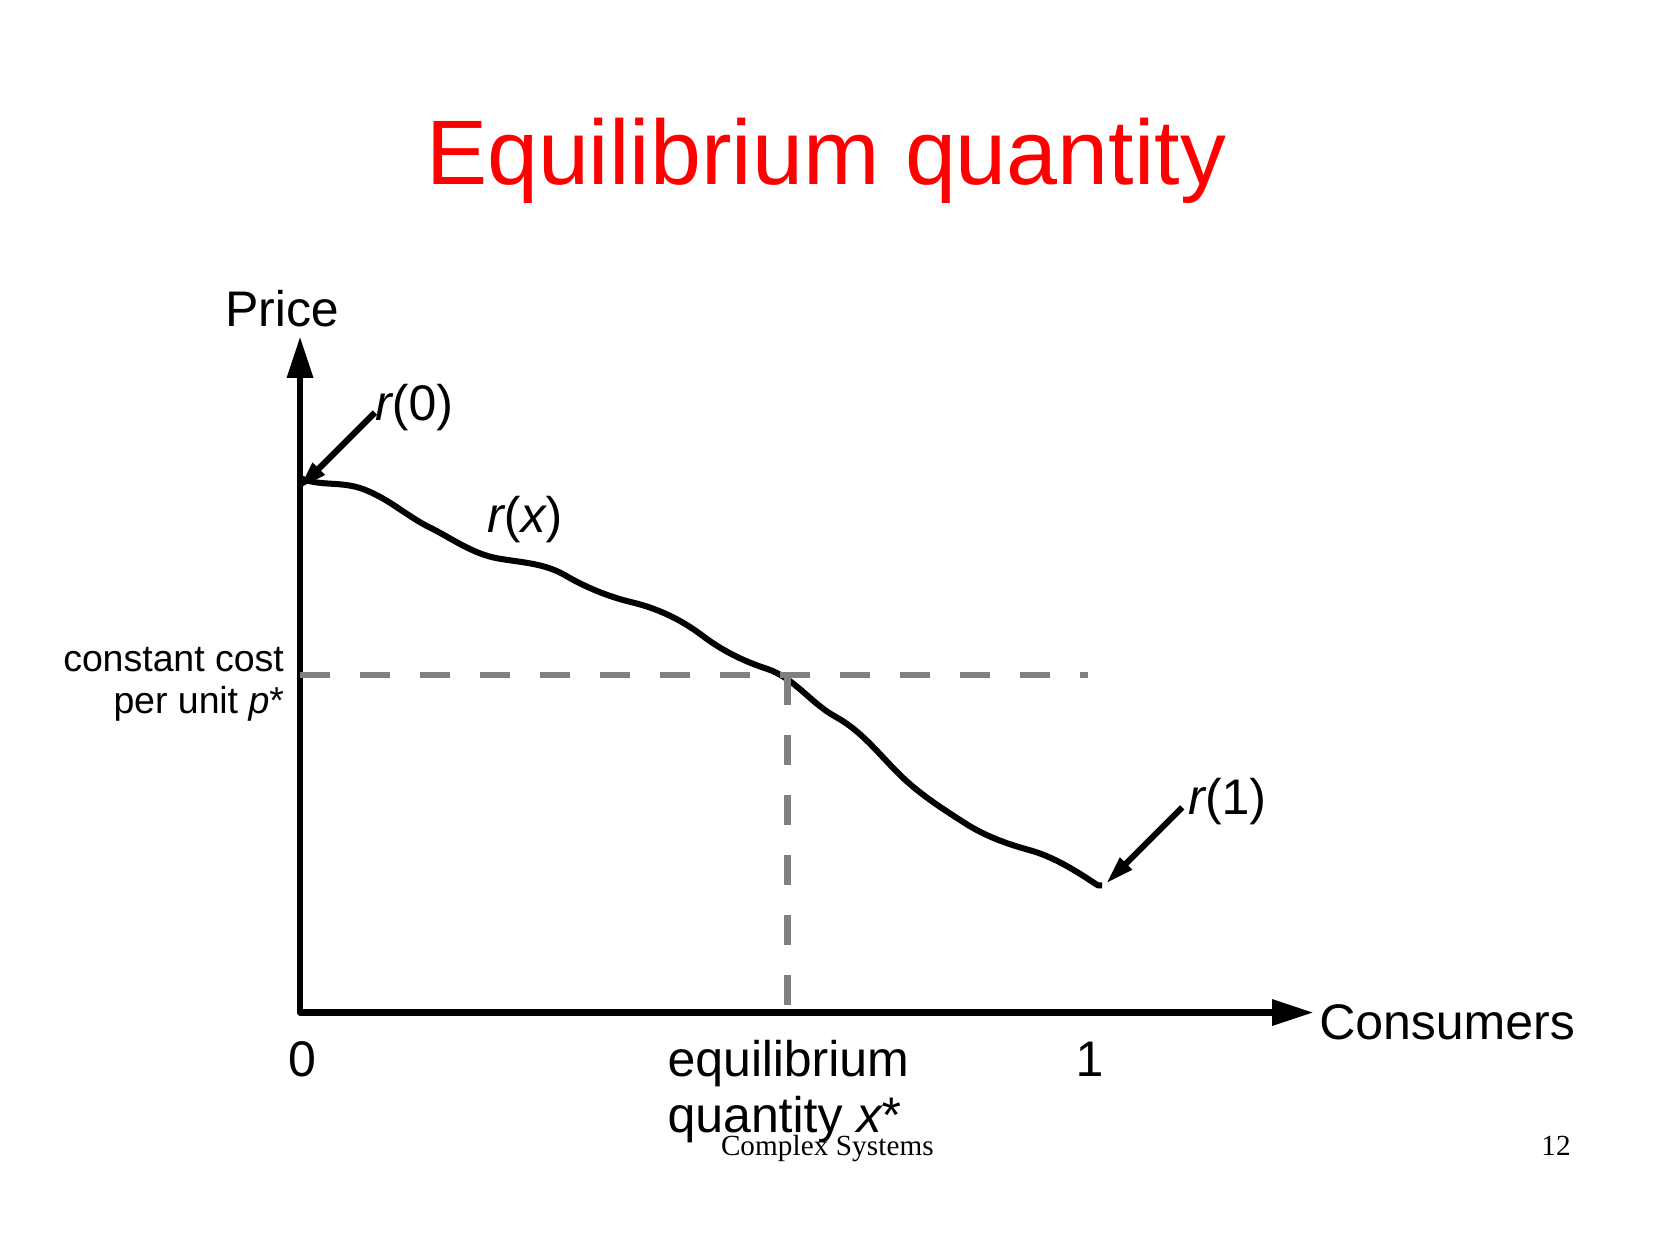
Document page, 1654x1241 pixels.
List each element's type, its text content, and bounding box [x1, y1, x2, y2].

text_box Price [225, 281, 339, 338]
text_box constant cost per unit p* [63, 637, 289, 722]
text_box r(x) [487, 487, 563, 544]
text_box r(0) [375, 375, 454, 431]
text_box r(1) [1188, 769, 1267, 826]
title Equilibrium quantity [82, 49, 1571, 257]
text_box 0 [288, 1031, 317, 1088]
text_box 1 [1075, 1031, 1104, 1088]
text_box Consumers [1319, 994, 1576, 1051]
text_box equilibrium quantity x* [667, 1031, 938, 1163]
